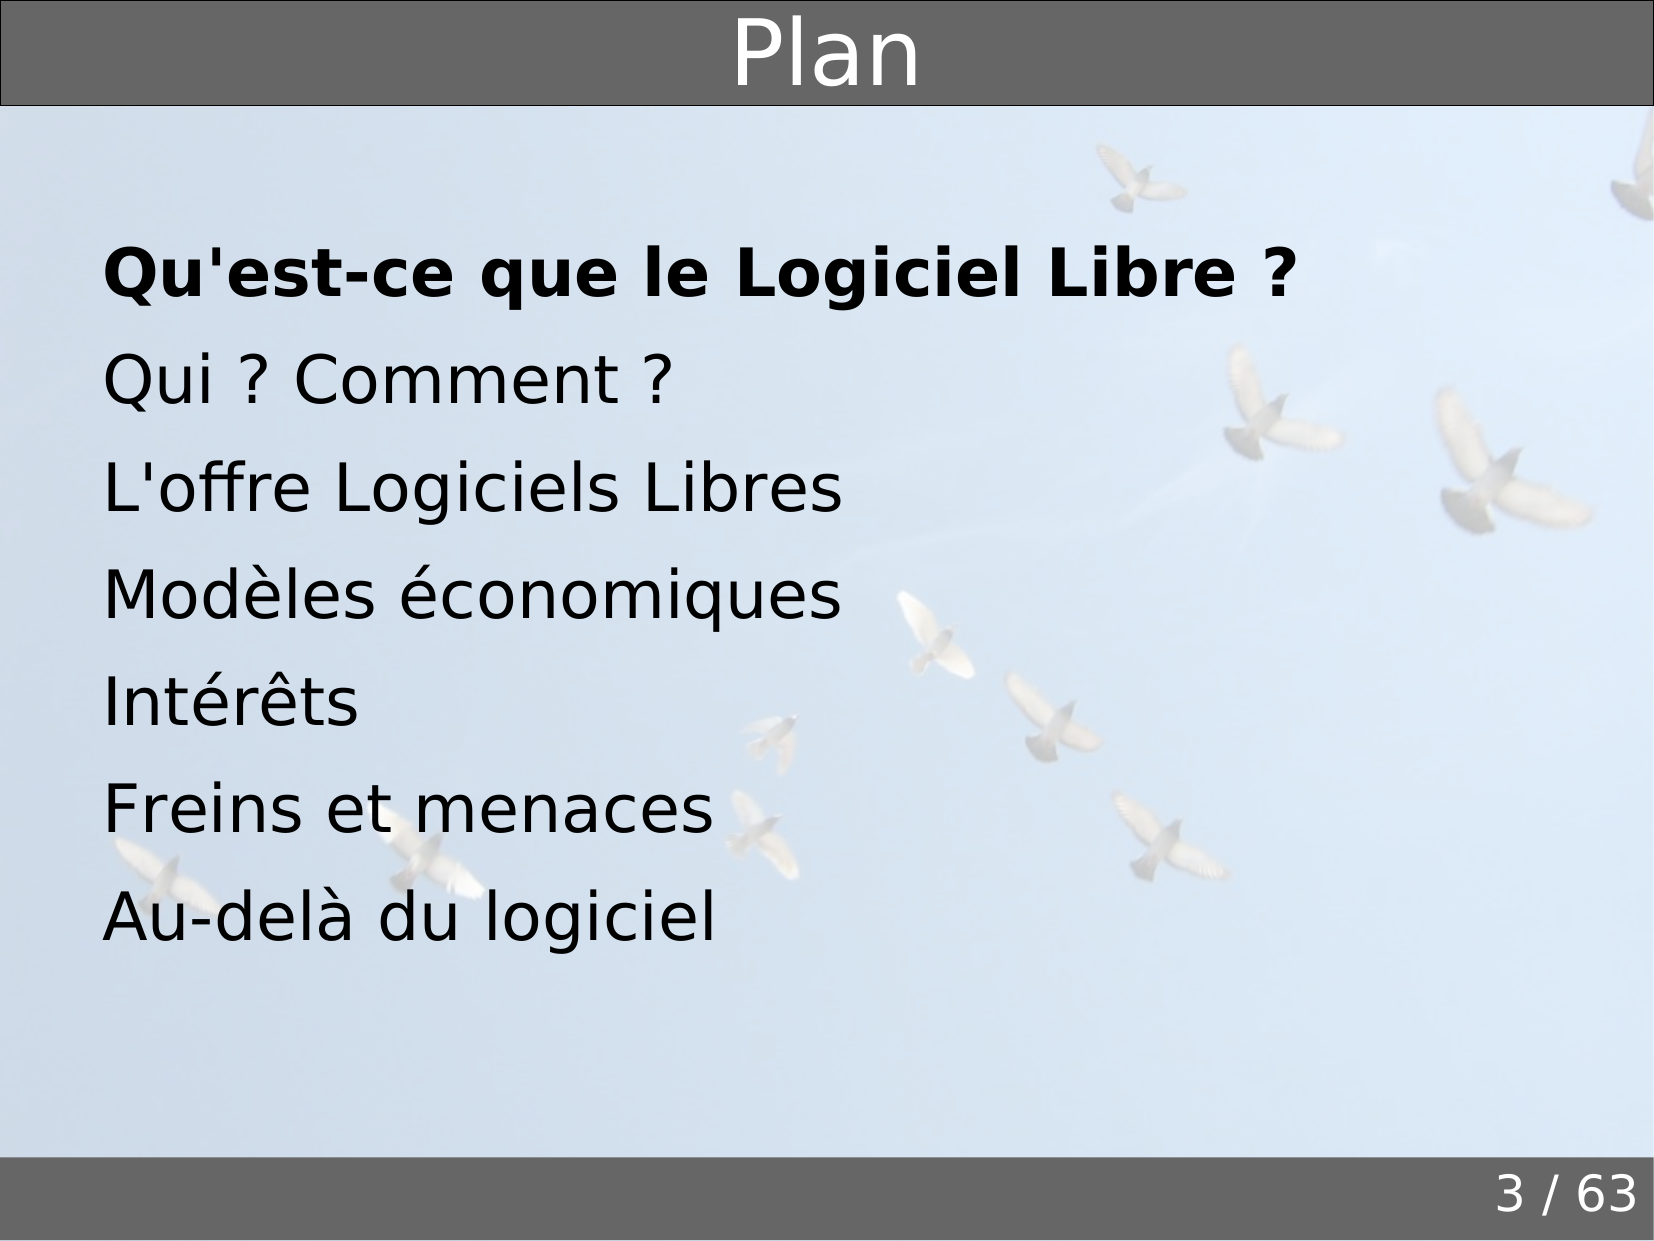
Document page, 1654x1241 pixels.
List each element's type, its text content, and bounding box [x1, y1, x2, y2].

title Plan [0, 0, 1654, 108]
list Qu'est-ce que le Logiciel Libre ? Qui ? Comment ? L'offre Logiciels Libres Modèles économiques Intérêts Freins et menaces Au-delà du logiciel [84, 234, 1573, 1039]
